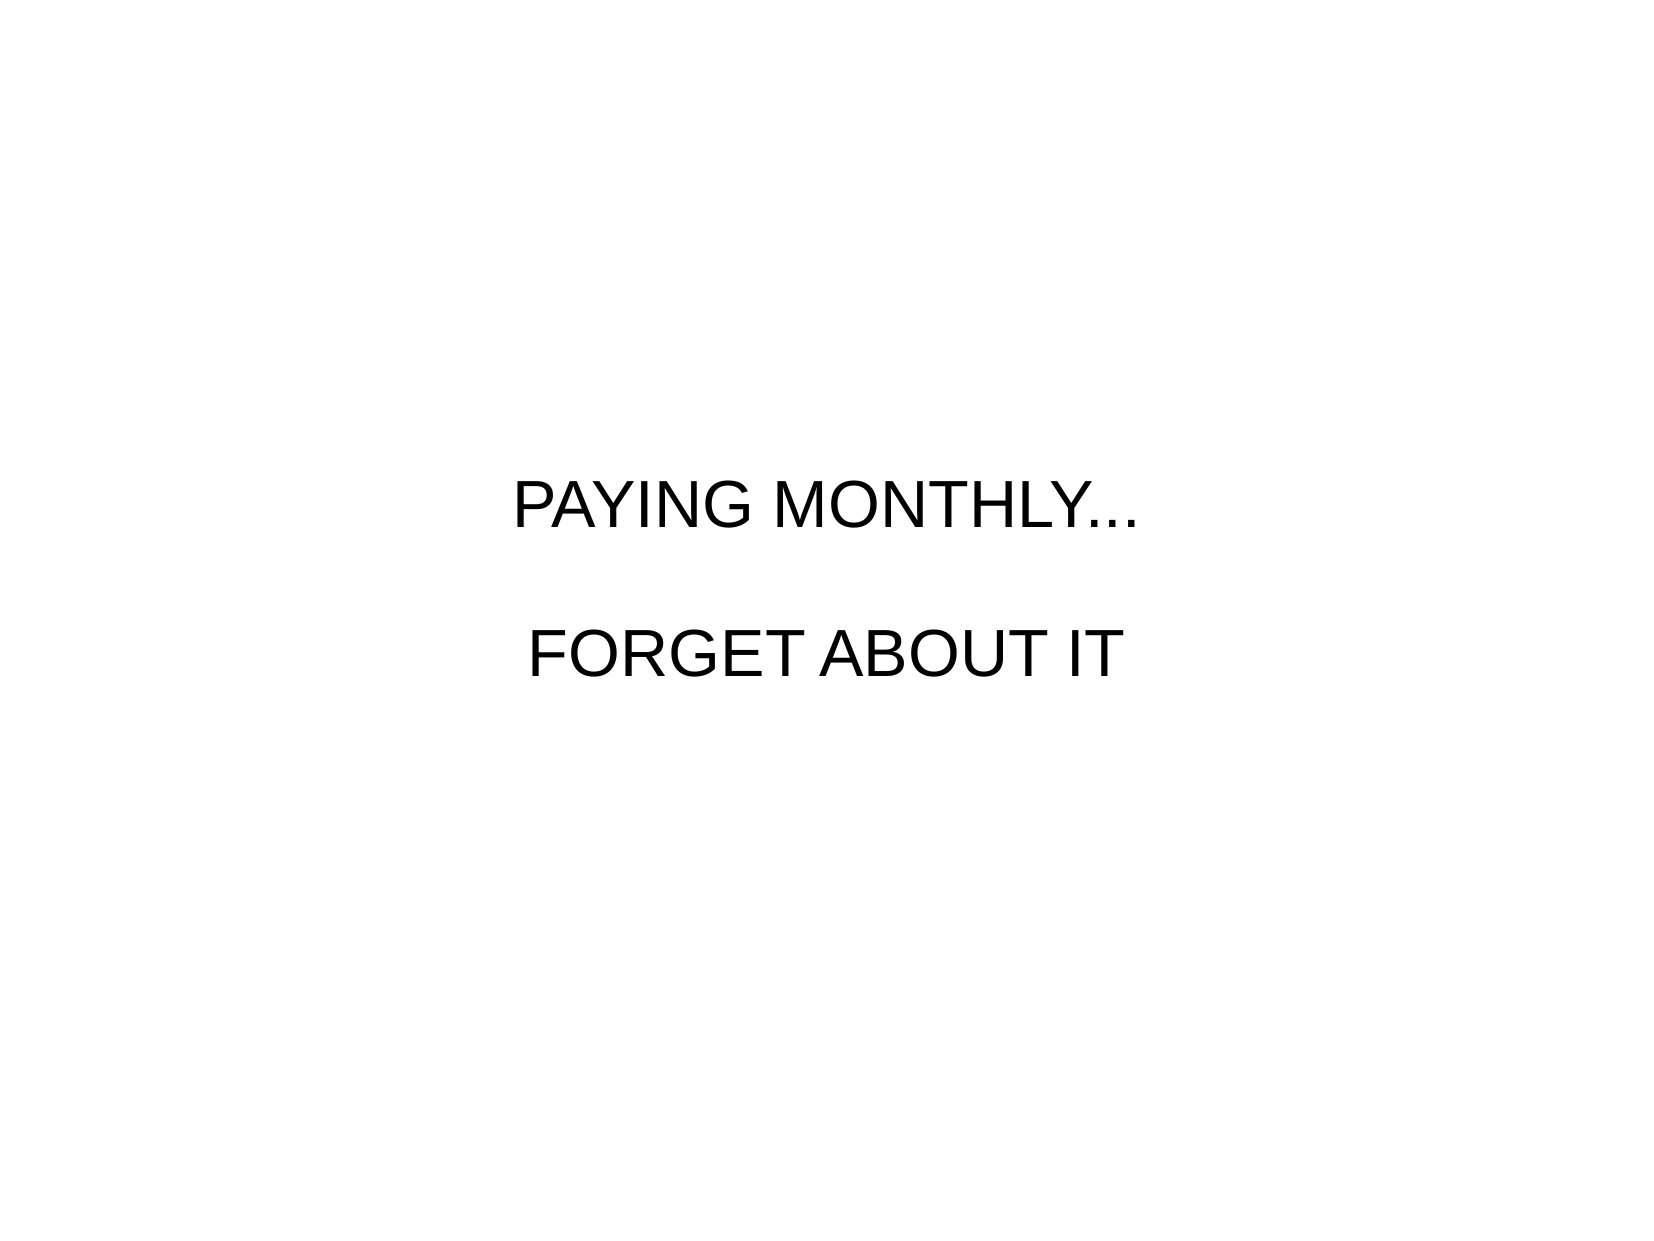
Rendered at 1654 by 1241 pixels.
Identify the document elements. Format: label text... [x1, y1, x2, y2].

subtitle PAYING MONTHLY... FORGET ABOUT IT [82, 49, 1571, 1109]
